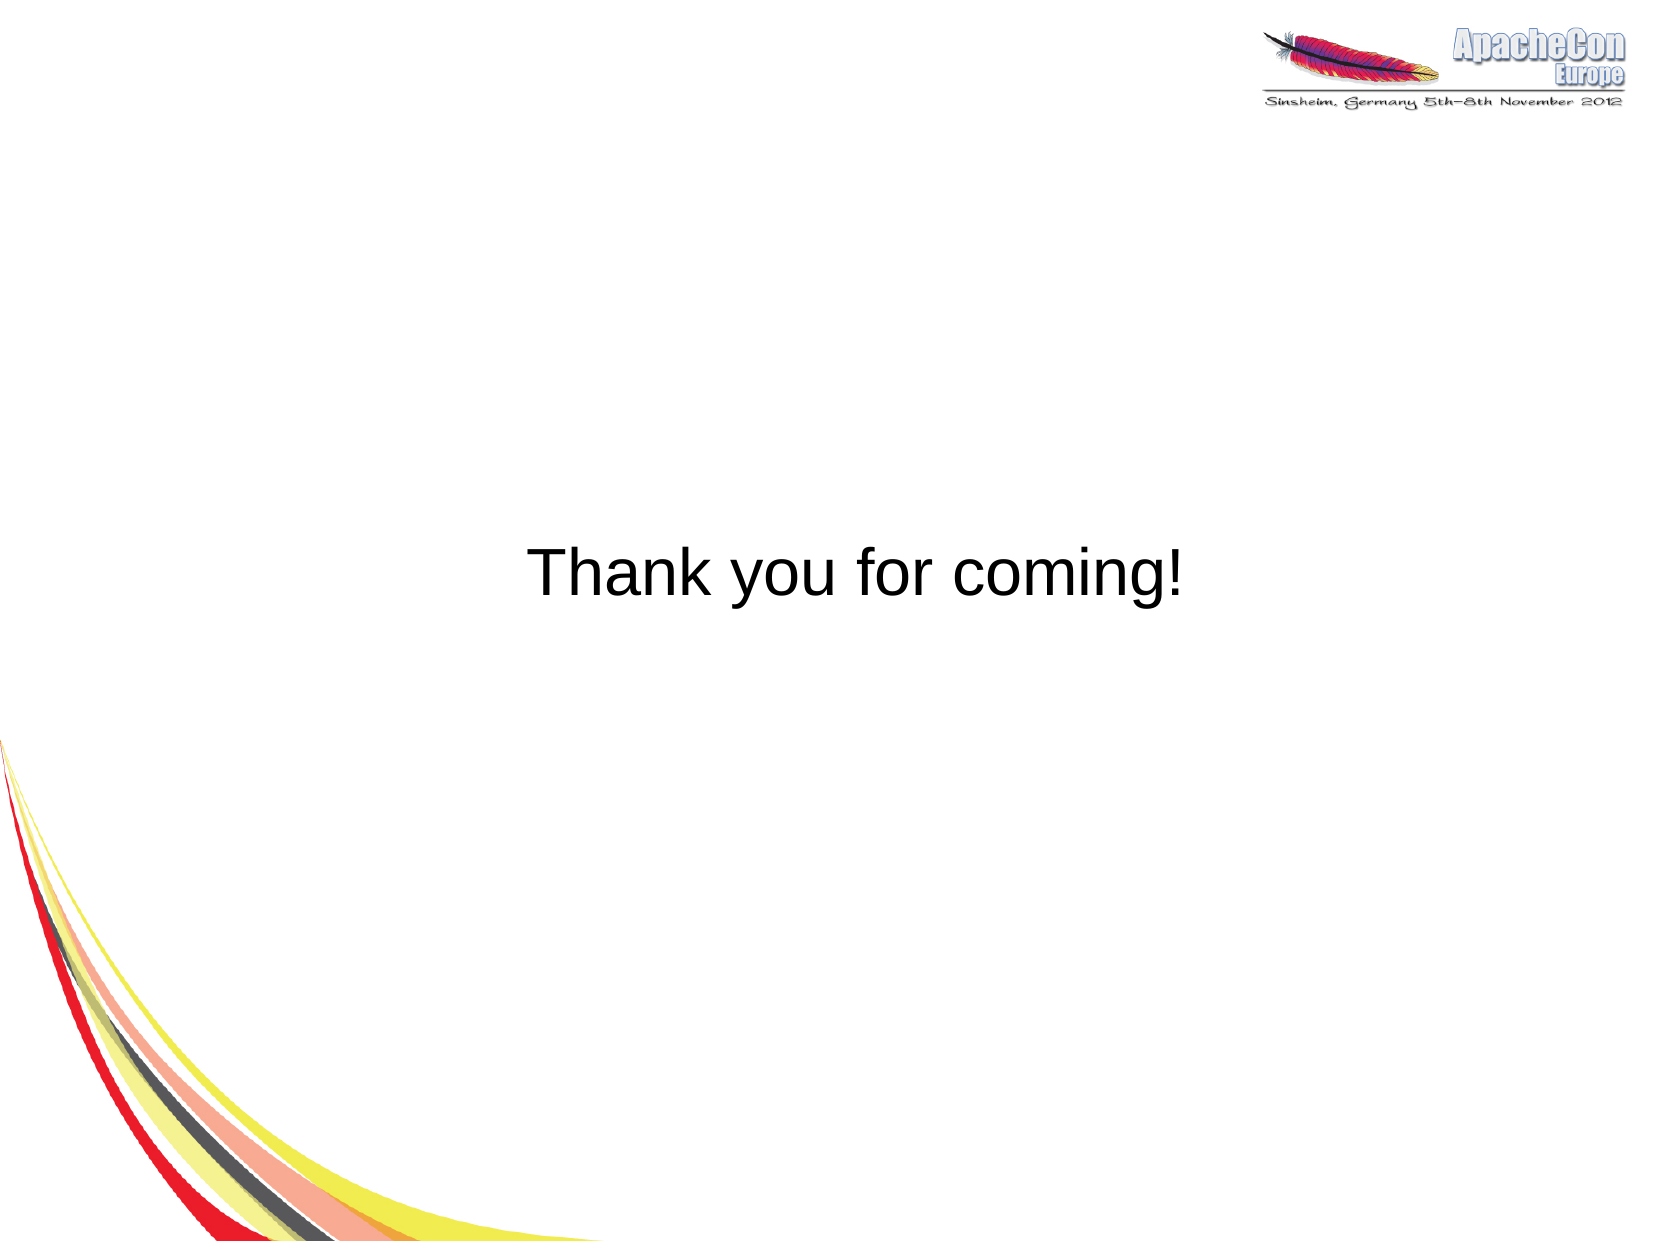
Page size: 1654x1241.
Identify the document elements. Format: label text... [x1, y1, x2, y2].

picture [0, 0, 1654, 1241]
subtitle Thank you for coming! [177, 141, 1536, 1004]
